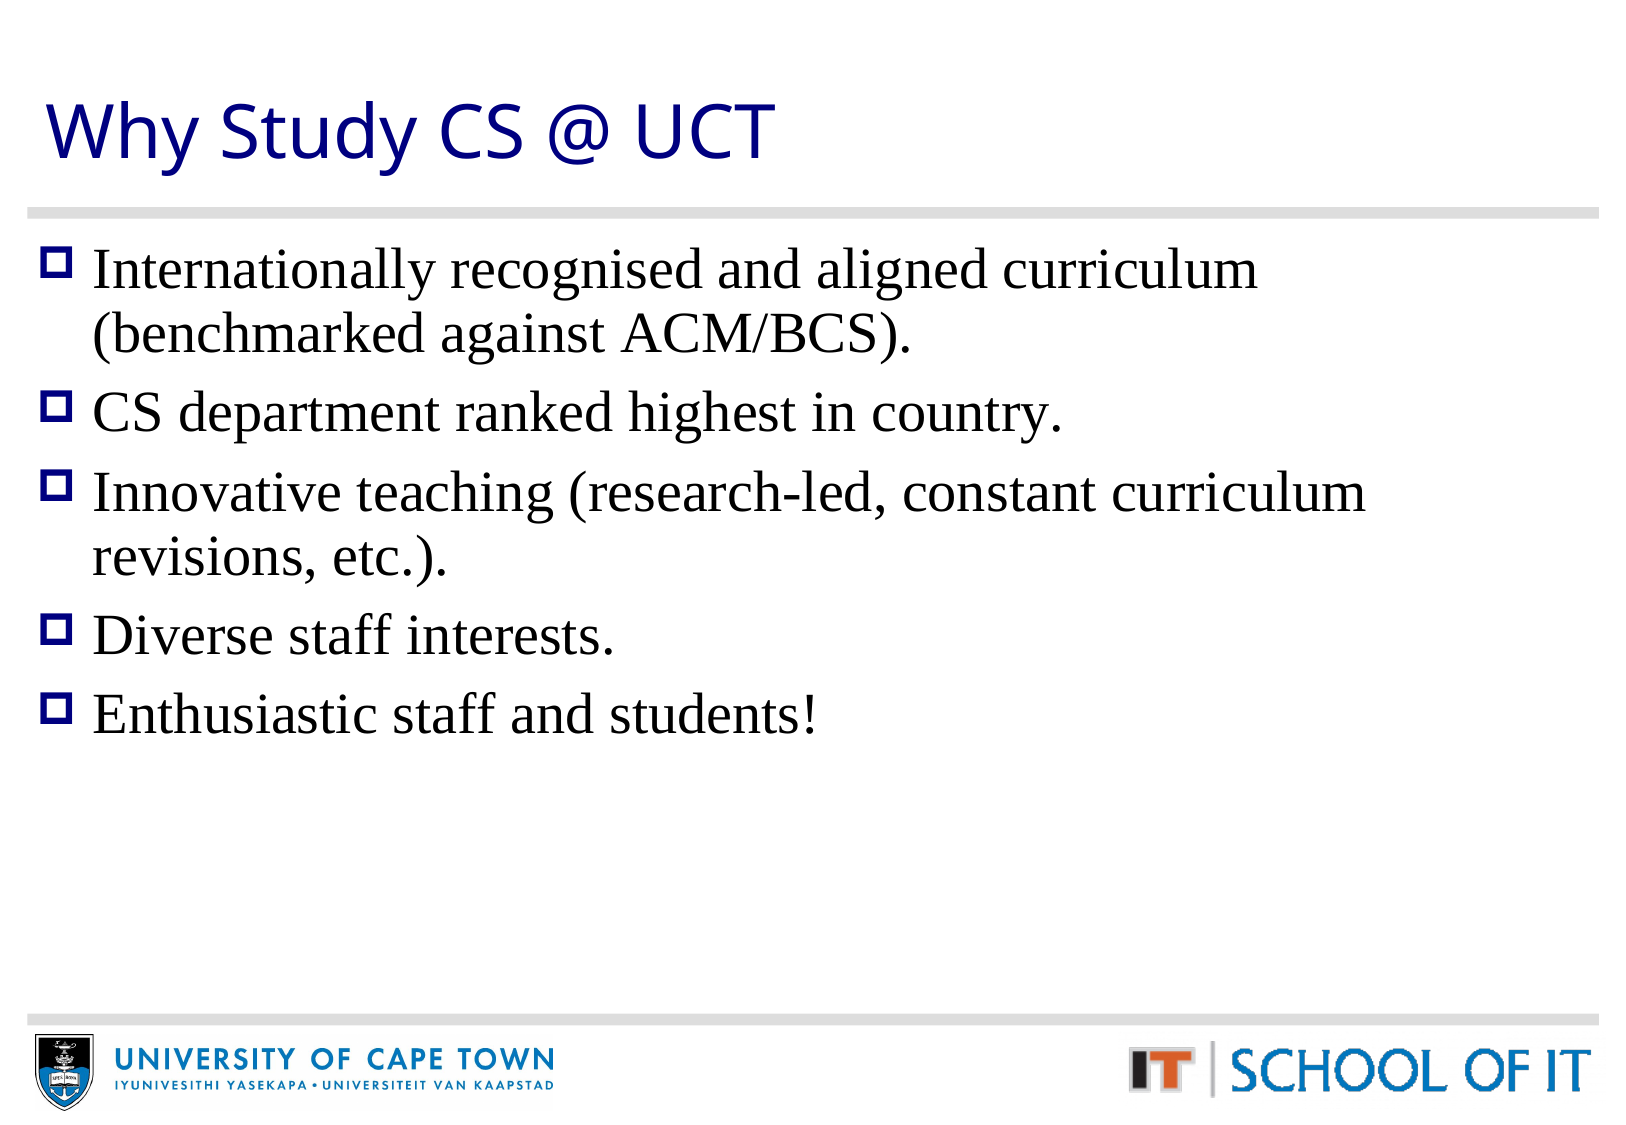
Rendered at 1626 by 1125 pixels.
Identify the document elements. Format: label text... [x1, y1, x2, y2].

picture [1118, 1030, 1606, 1109]
title Why Study CS @ UCT [45, 66, 1583, 194]
list Internationally recognised and aligned curriculum (benchmarked against ACM/BCS). CS department ranked highest in country. Innovative teaching (research-led, constant curriculum revisions, etc.). Diverse staff interests. Enthusiastic staff and students! [36, 236, 1579, 998]
picture [35, 1034, 553, 1111]
